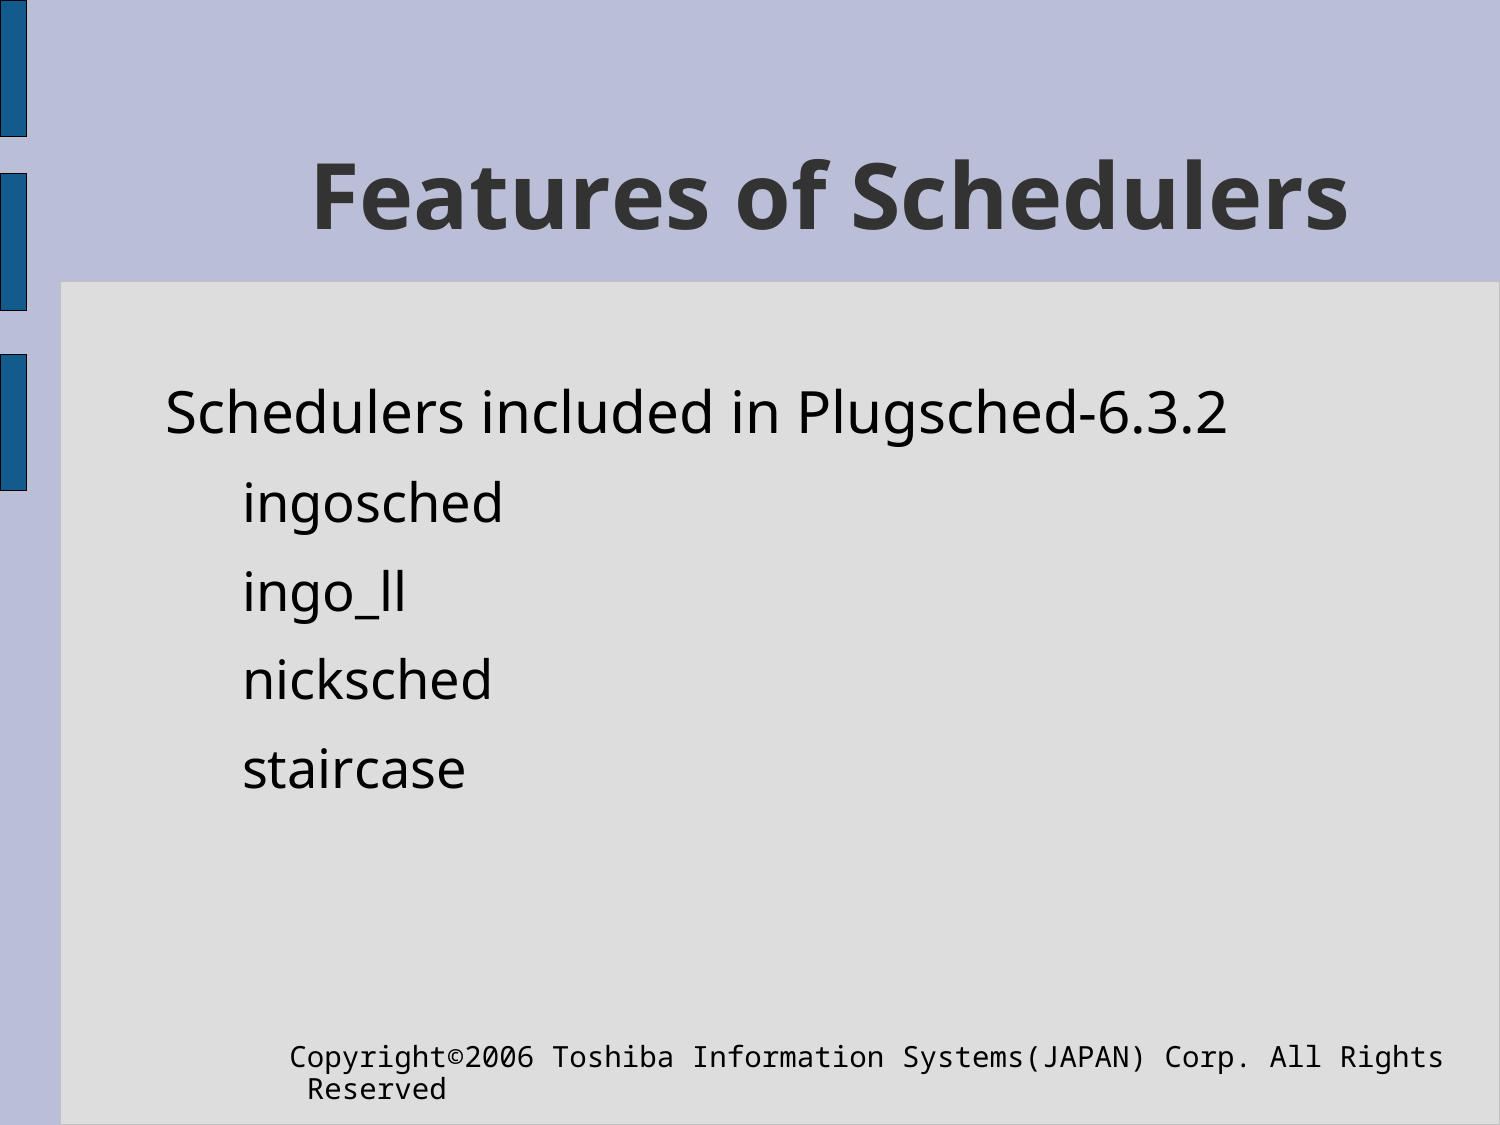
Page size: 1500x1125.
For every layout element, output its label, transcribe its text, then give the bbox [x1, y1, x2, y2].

title Features of Schedulers [225, 99, 1436, 288]
list Schedulers included in Plugsched-6.3.2 ingosched ingo_ll nicksched staircase [132, 363, 1439, 1000]
